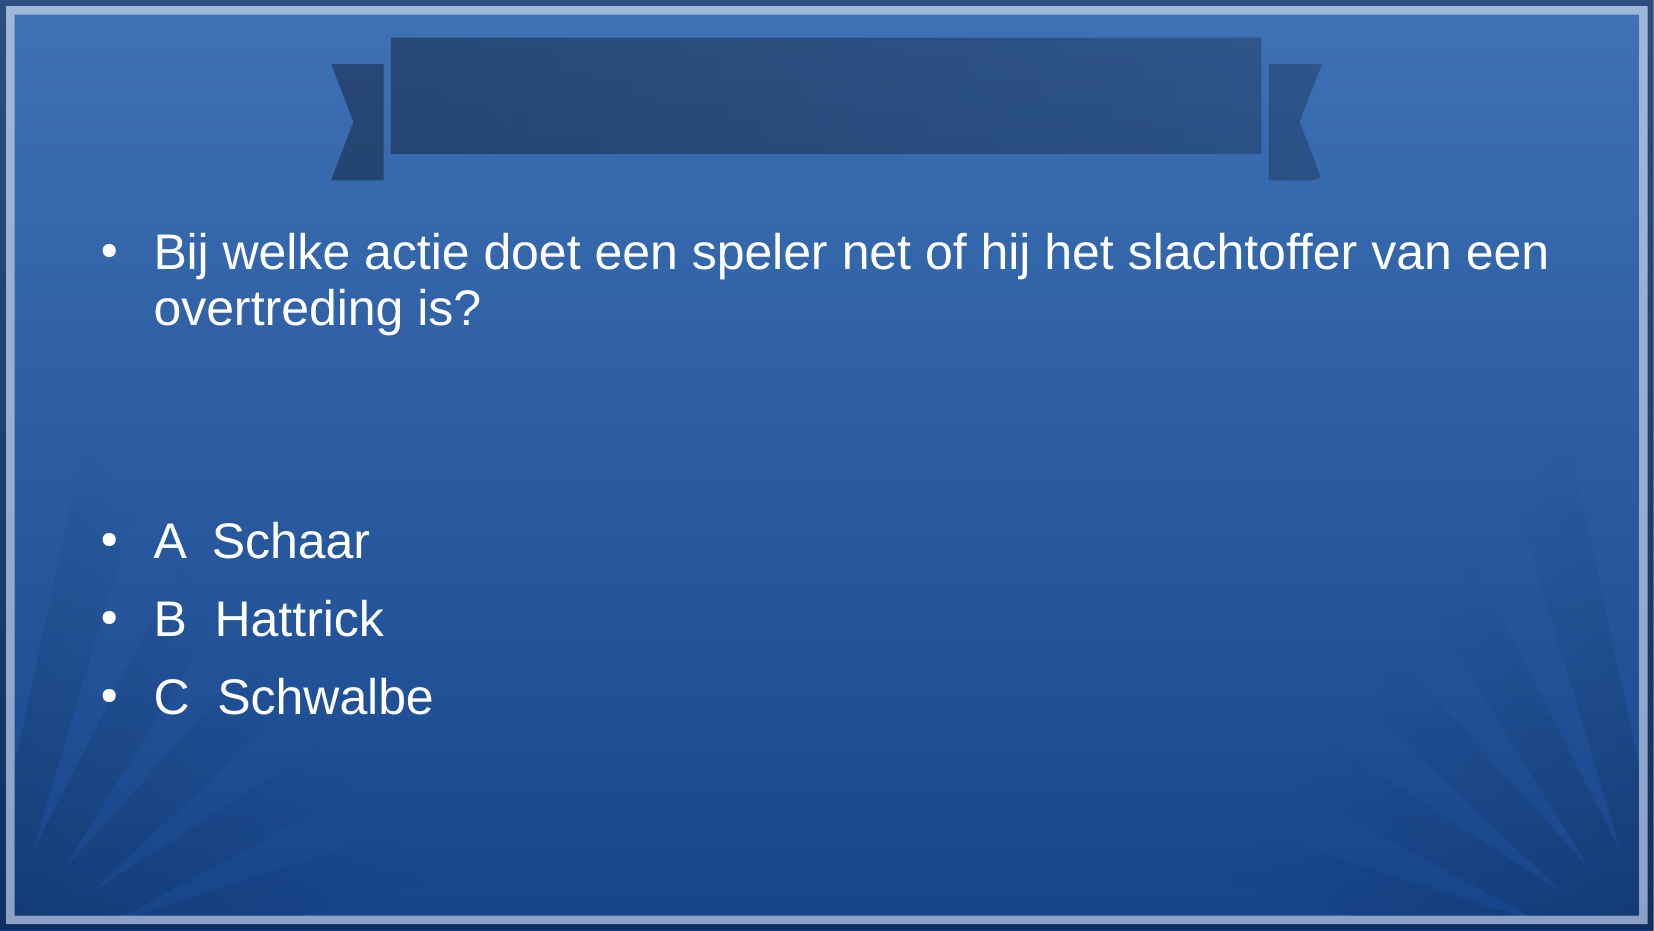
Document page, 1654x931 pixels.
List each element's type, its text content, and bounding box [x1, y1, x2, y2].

list Bij welke actie doet een speler net of hij het slachtoffer van een overtreding is? A Schaar B Hattrick C Schwalbe [82, 224, 1571, 848]
